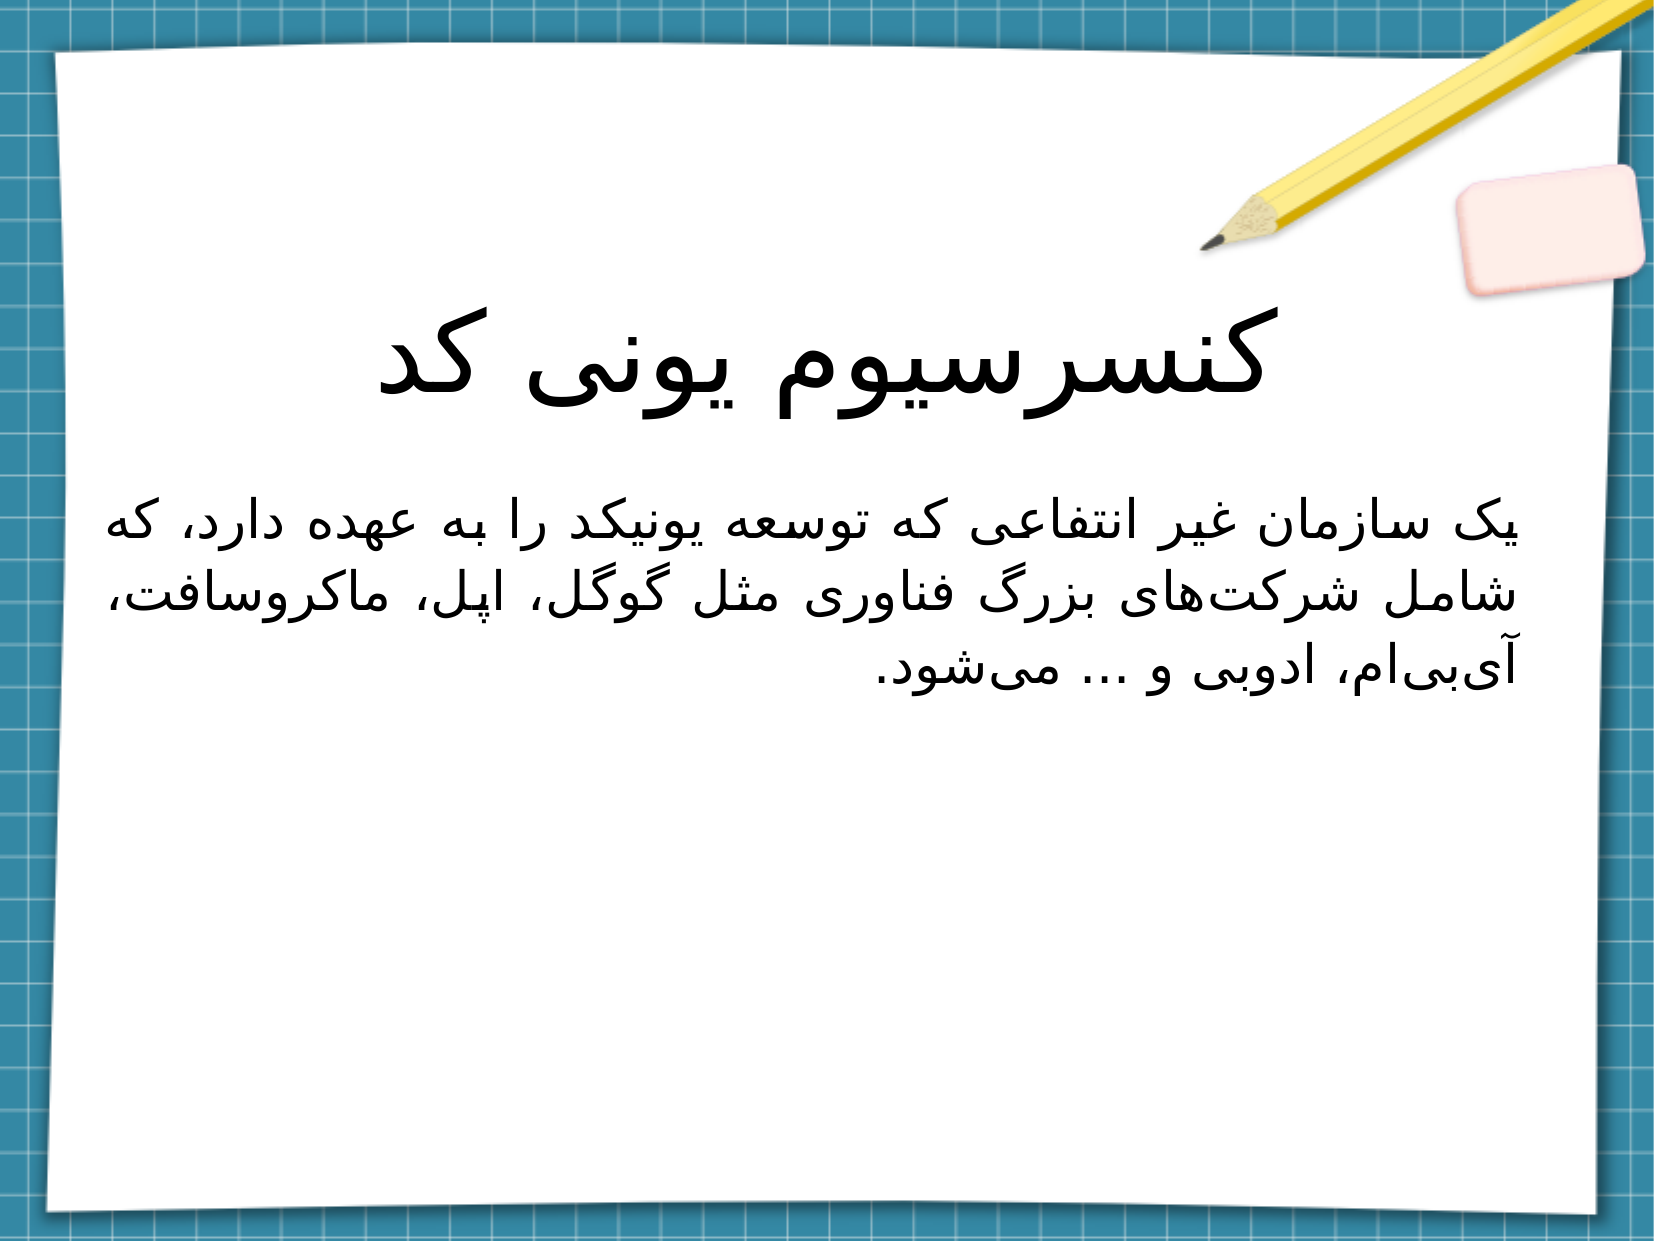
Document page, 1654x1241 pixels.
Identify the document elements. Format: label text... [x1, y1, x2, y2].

list یک سازمان غیر انتفاعی که توسعه یونیکد را به عهده دارد، که شامل شرکت‌های بزرگ فناوری مثل گوگل، اپل، ماکروسافت، آی‌بی‌ام، ادوبی و ... می‌شود. [101, 478, 1591, 1171]
title کنسرسیوم یونی کد [82, 250, 1571, 458]
picture [0, 0, 1654, 1241]
